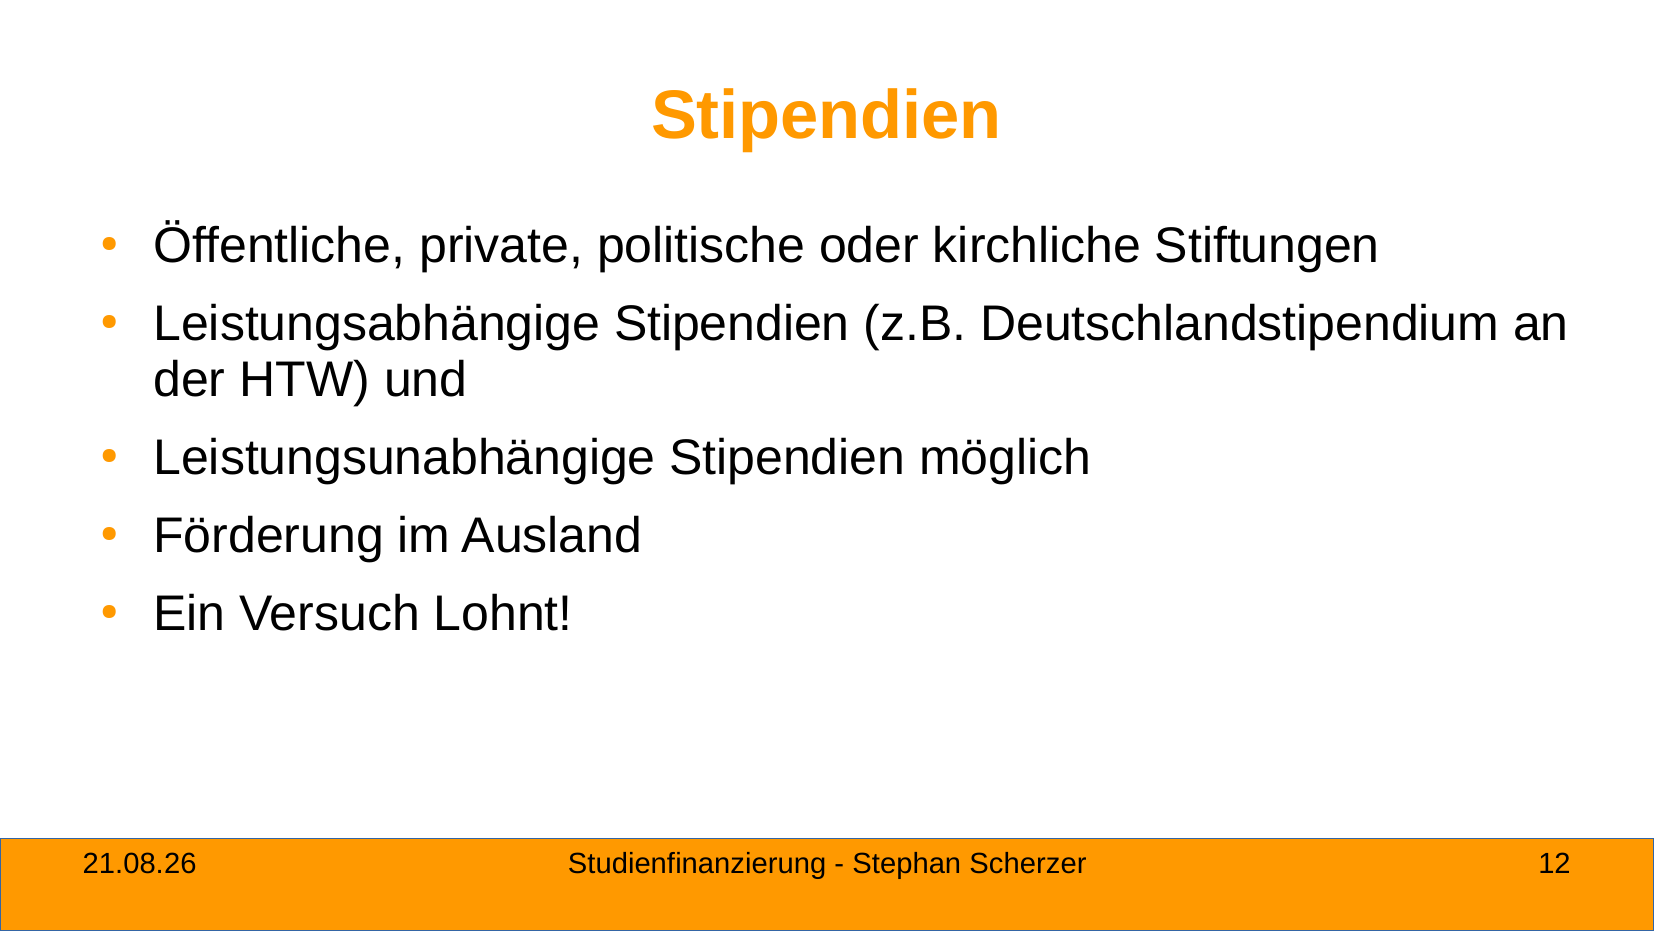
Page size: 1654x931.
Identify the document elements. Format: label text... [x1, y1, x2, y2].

list Öffentliche, private, politische oder kirchliche Stiftungen Leistungsabhängige Stipendien (z.B. Deutschlandstipendium an der HTW) und Leistungsunabhängige Stipendien möglich Förderung im Ausland Ein Versuch Lohnt! [82, 217, 1571, 758]
title Stipendien [82, 37, 1571, 193]
